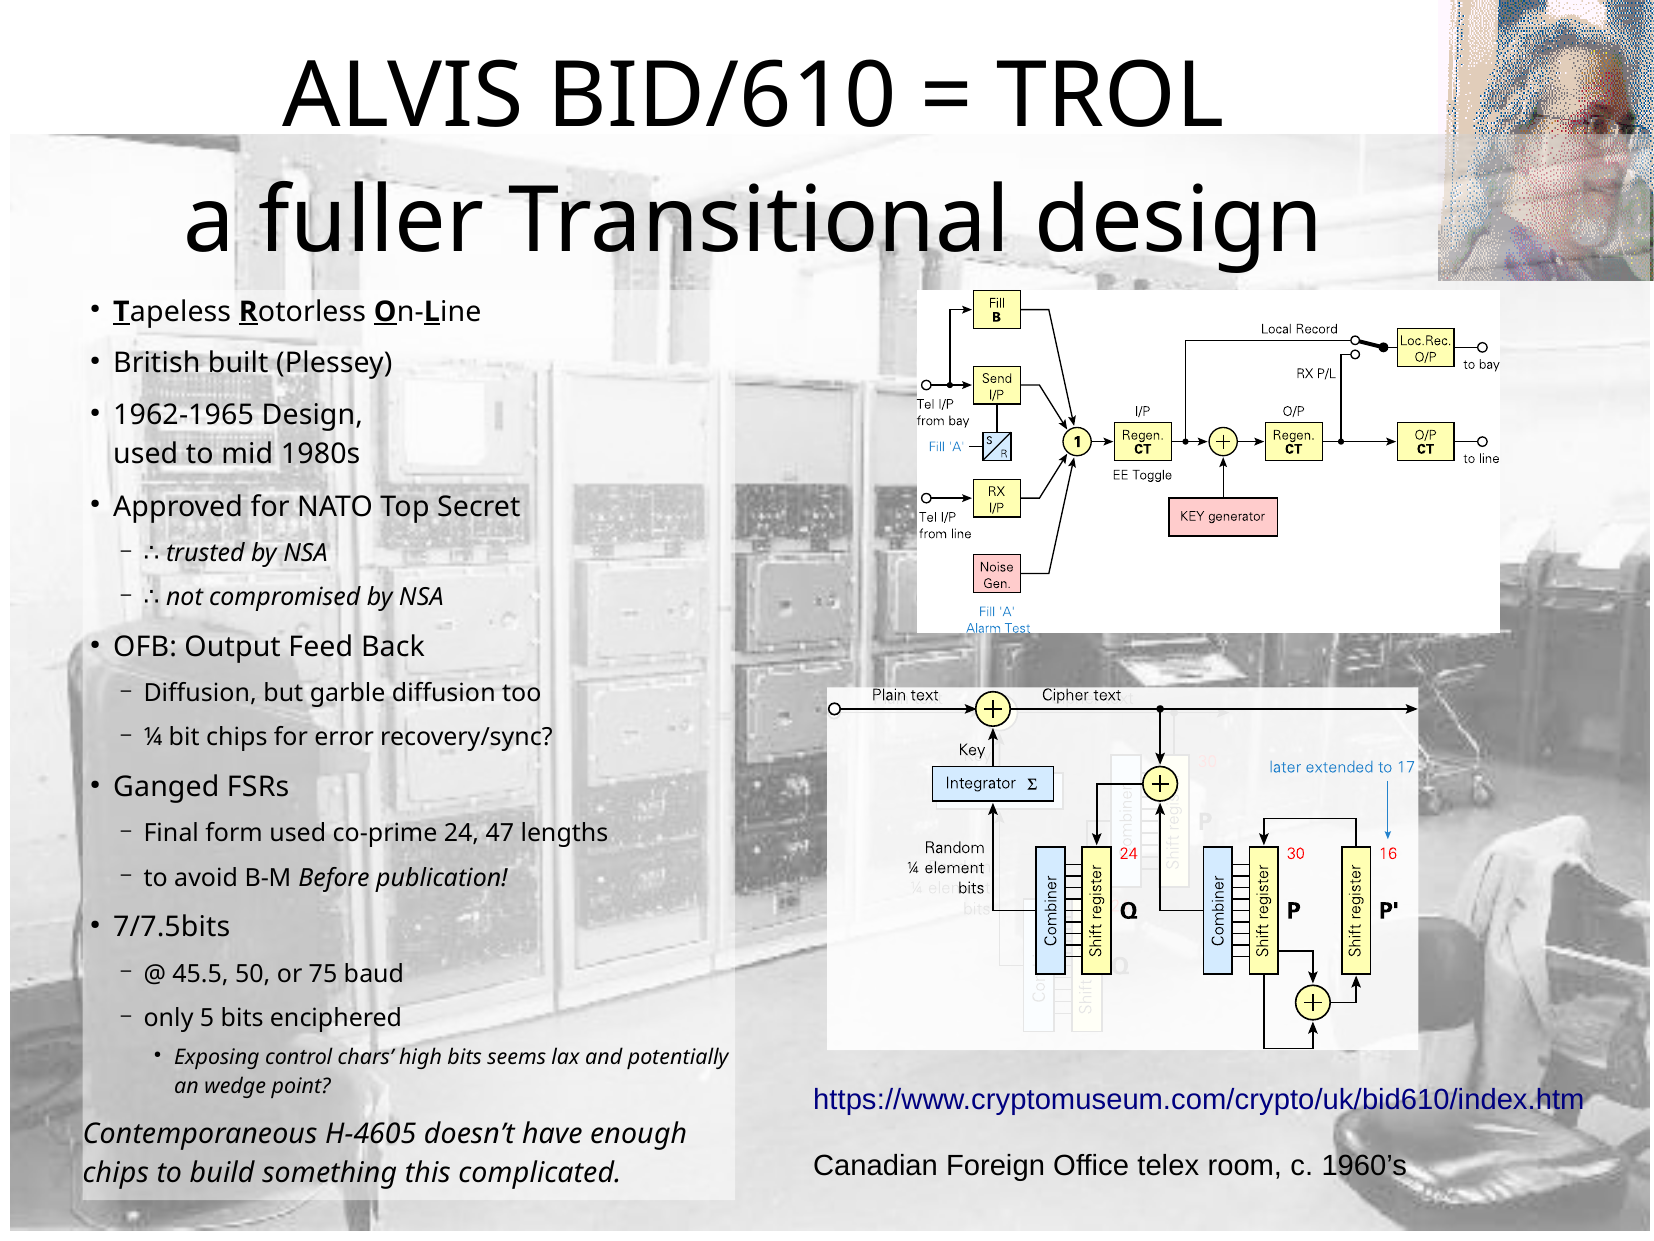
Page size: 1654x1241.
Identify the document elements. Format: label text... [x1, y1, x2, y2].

title ALVIS BID/610 = TROL a fuller Transitional design [82, 42, 1426, 264]
list Tapeless Rotorless On-Line British built (Plessey) 1962-1965 Design, used to mid 1980s Approved for NATO Top Secret ∴ trusted by NSA ∴ not compromised by NSA OFB: Output Feed Back Diffusion, but garble diffusion too ¼ bit chips for error recovery/sync? Ganged FSRs Final form used co-prime 24, 47 lengths to avoid B-M Before publication! 7/7.5bits @ 45.5, 50, or 75 baud only 5 bits enciphered Exposing control chars’ high bits seems lax and potentially an wedge point? Contemporaneous H-4605 doesn’t have enough chips to build something this complicated. [82, 290, 736, 1201]
text_box https://www.cryptomuseum.com/crypto/uk/bid610/index.htm Canadian Foreign Office telex room, c. 1960’s [798, 1075, 1616, 1189]
picture [10, 0, 1654, 1231]
